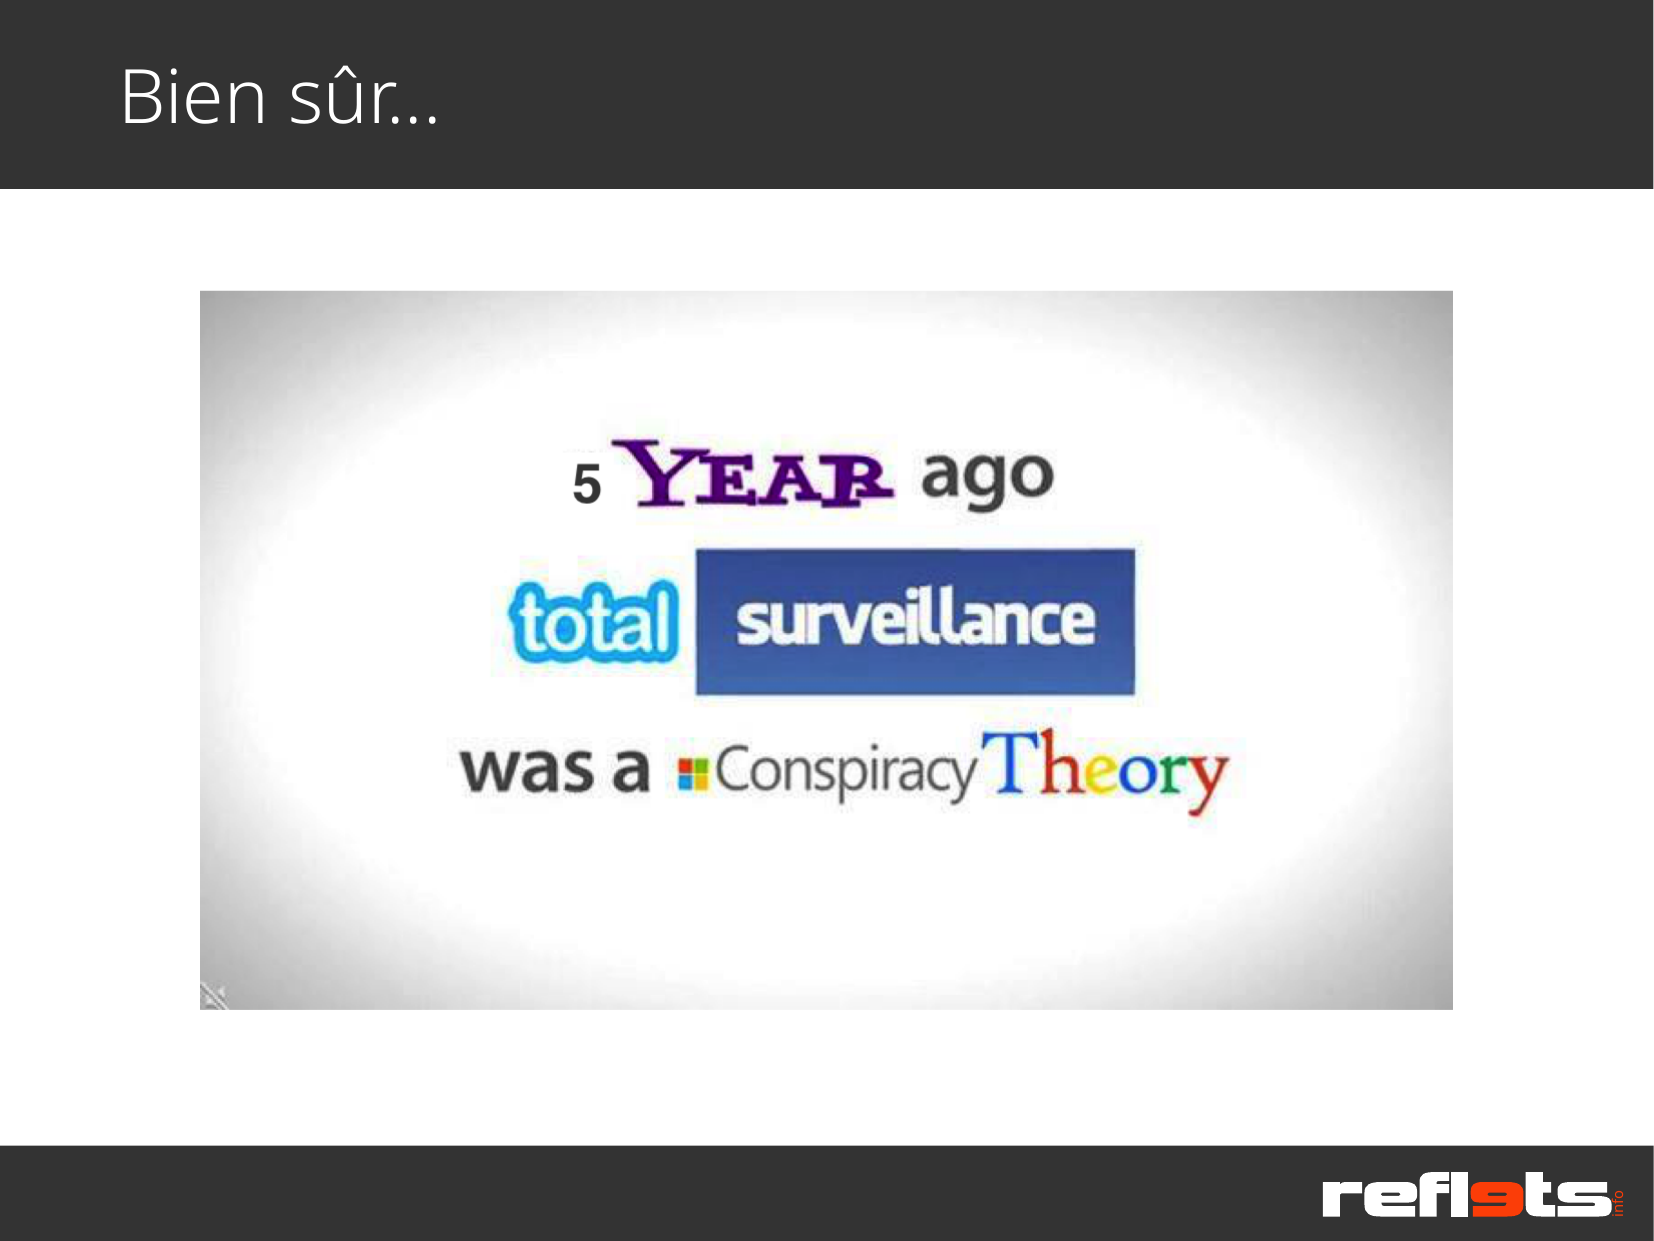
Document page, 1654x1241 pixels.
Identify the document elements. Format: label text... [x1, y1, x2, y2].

title Bien sûr... [0, 0, 1654, 189]
picture [200, 290, 1453, 1010]
